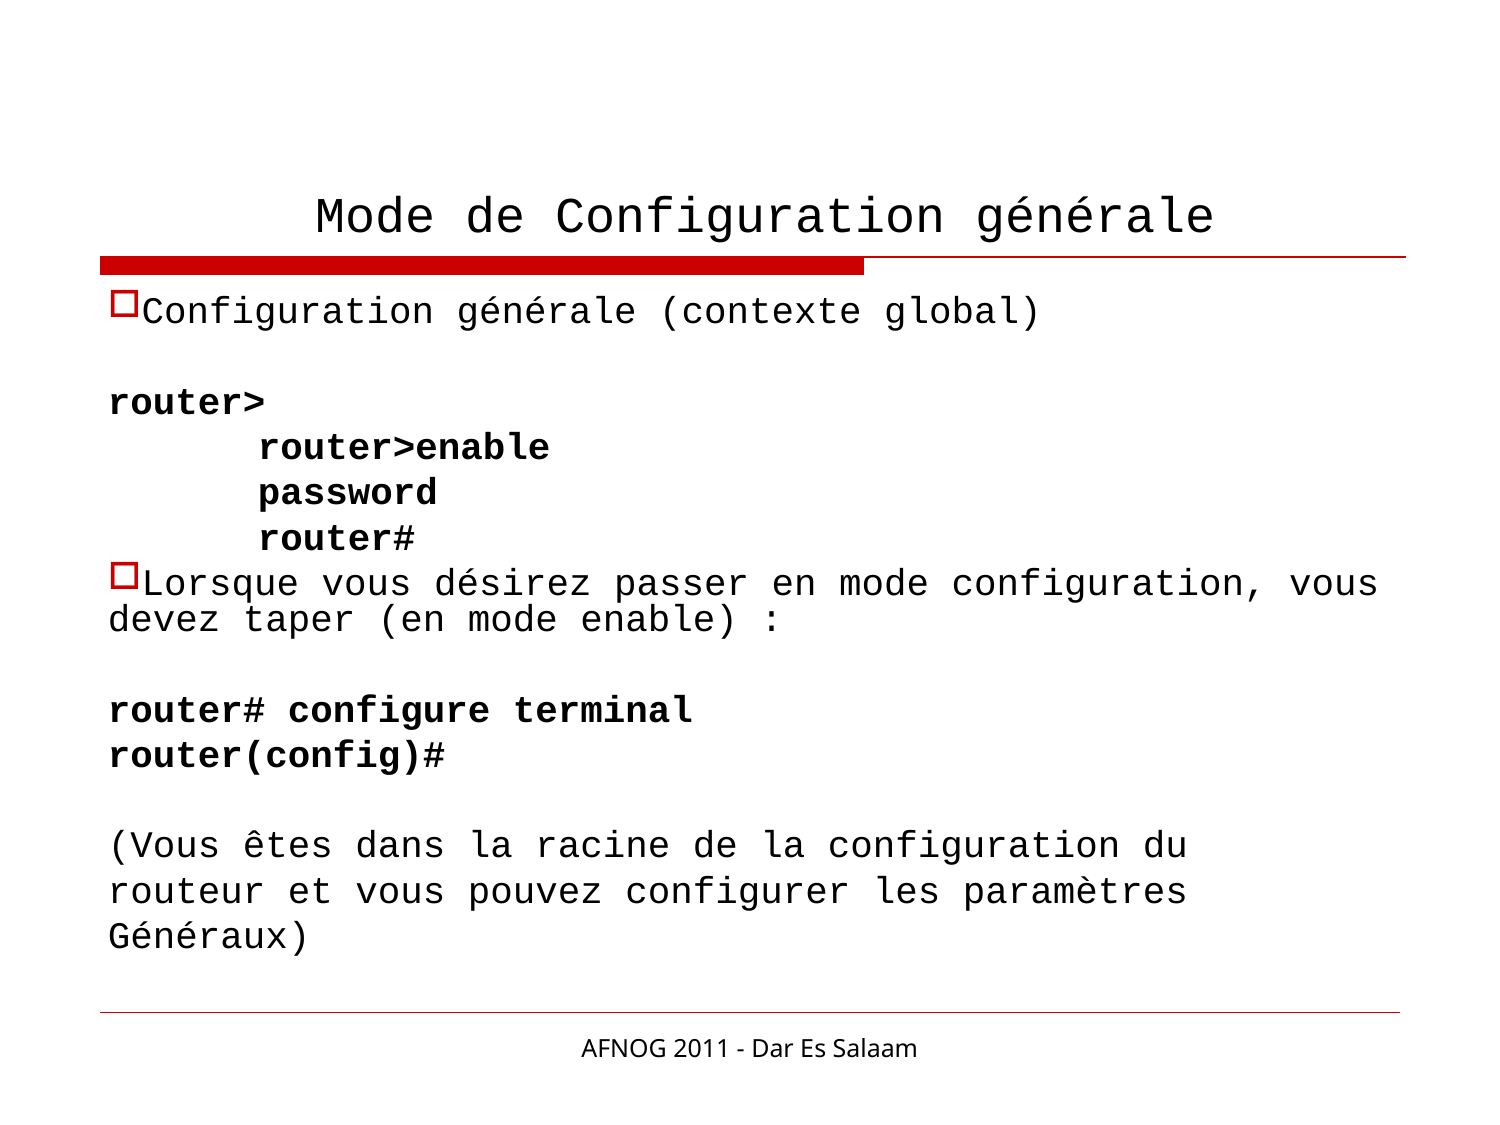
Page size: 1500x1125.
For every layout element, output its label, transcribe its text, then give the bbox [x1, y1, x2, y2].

text_box AFNOG 2011 - Dar Es Salaam [512, 1024, 988, 1103]
list Configuration générale (contexte global) router> router>enable password router# Lorsque vous désirez passer en mode configuration, vous devez taper (en mode enable) : router# configure terminal router(config)# (Vous êtes dans la racine de la configuration du routeur et vous pouvez configurer les paramètres Généraux) [92, 287, 1406, 988]
title Mode de Configuration générale [94, 49, 1407, 250]
